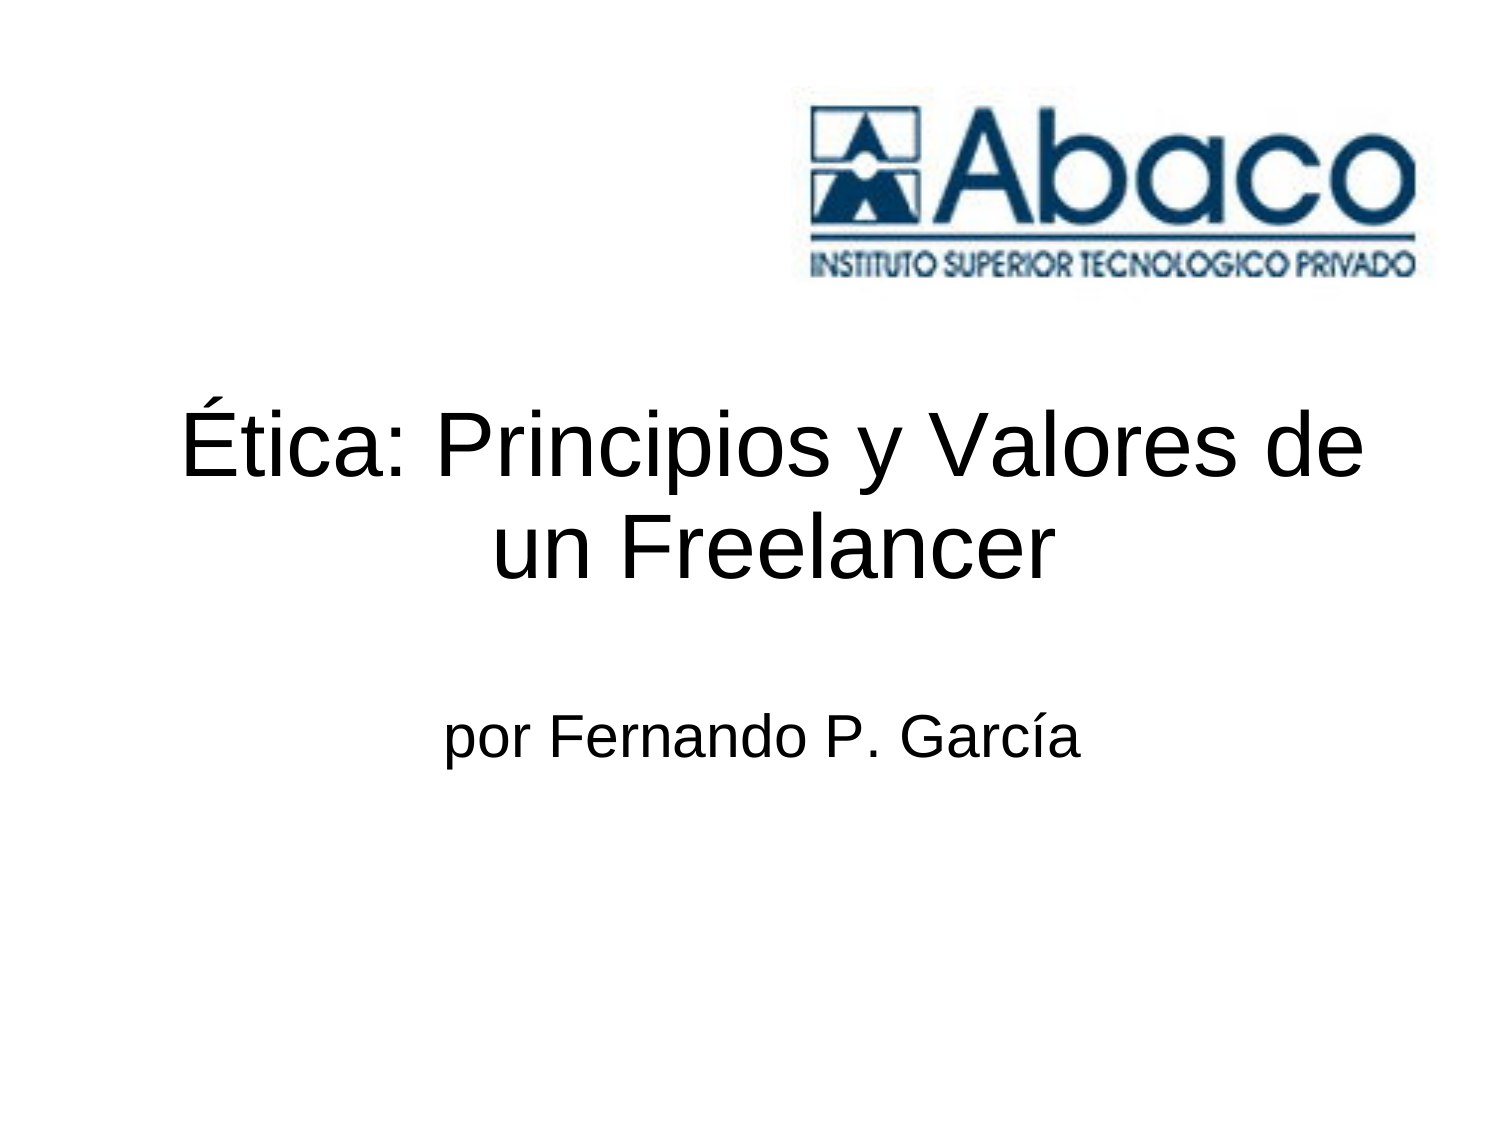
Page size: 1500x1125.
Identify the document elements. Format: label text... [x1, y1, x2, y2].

subtitle por Fernando P. García [110, 616, 1416, 858]
title Ética: Principios y Valores de un Freelancer [133, 385, 1415, 606]
picture [791, 86, 1437, 302]
